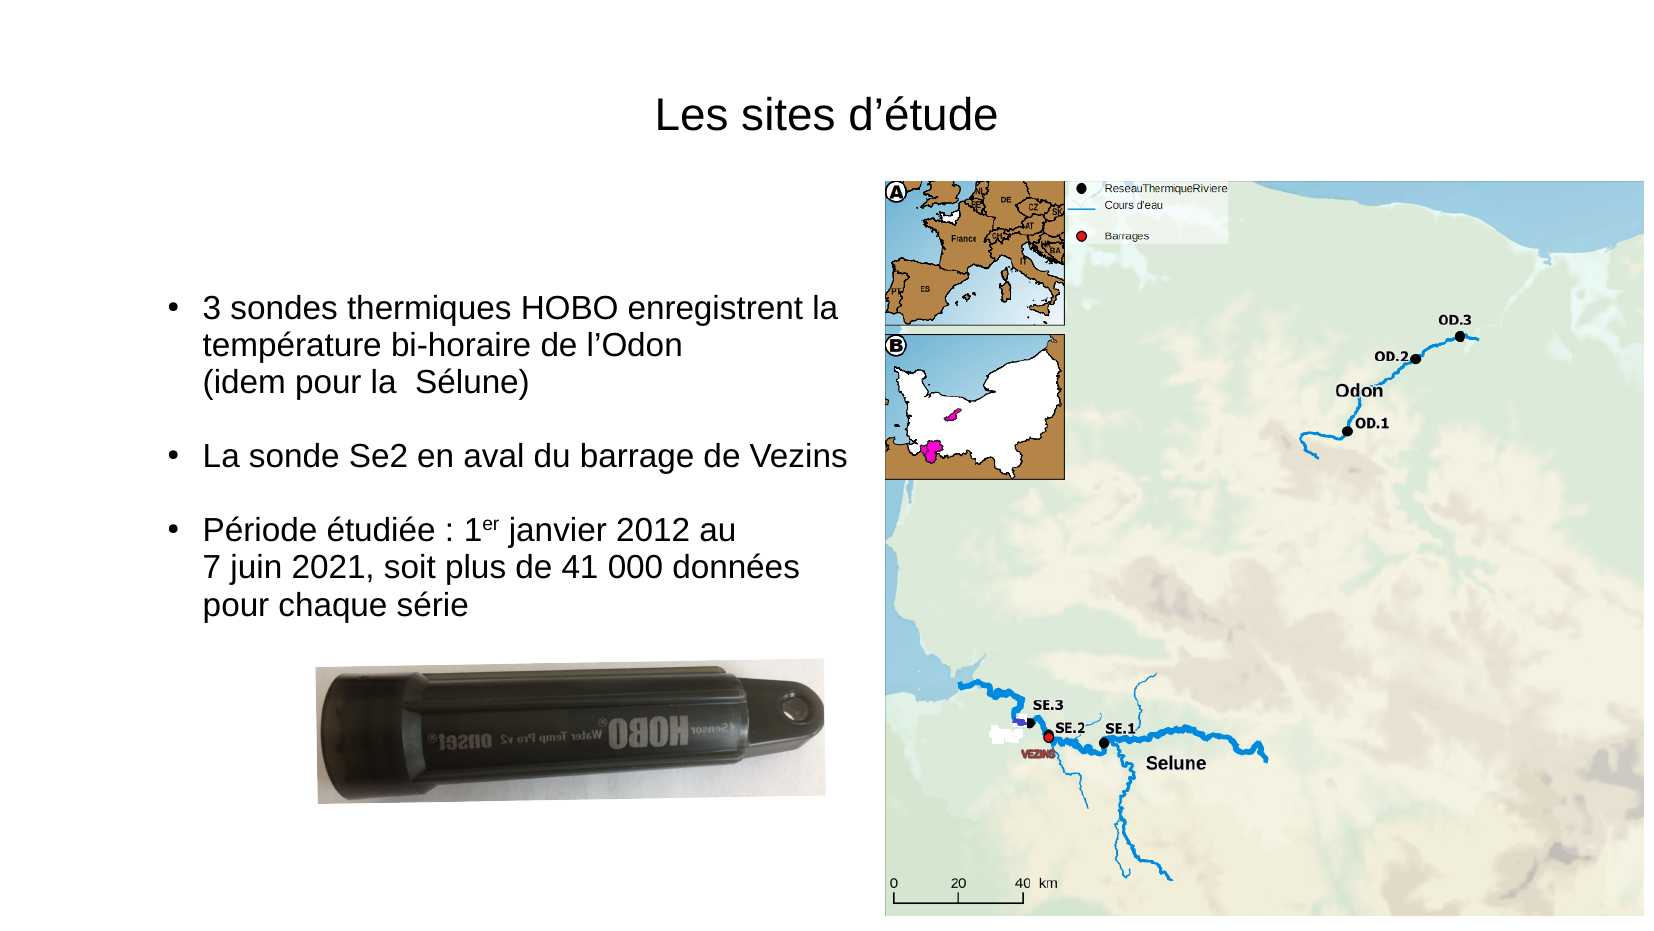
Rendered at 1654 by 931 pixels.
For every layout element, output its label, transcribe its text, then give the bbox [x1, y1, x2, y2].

text_box 3 sondes thermiques HOBO enregistrent la température bi-horaire de l’Odon (idem pour la Sélune) La sonde Se2 en aval du barrage de Vezins Période étudiée : 1er janvier 2012 au 7 juin 2021, soit plus de 41 000 données pour chaque série [152, 282, 864, 827]
picture [885, 181, 1644, 916]
title Les sites d’étude [82, 37, 1571, 193]
picture [315, 658, 826, 804]
